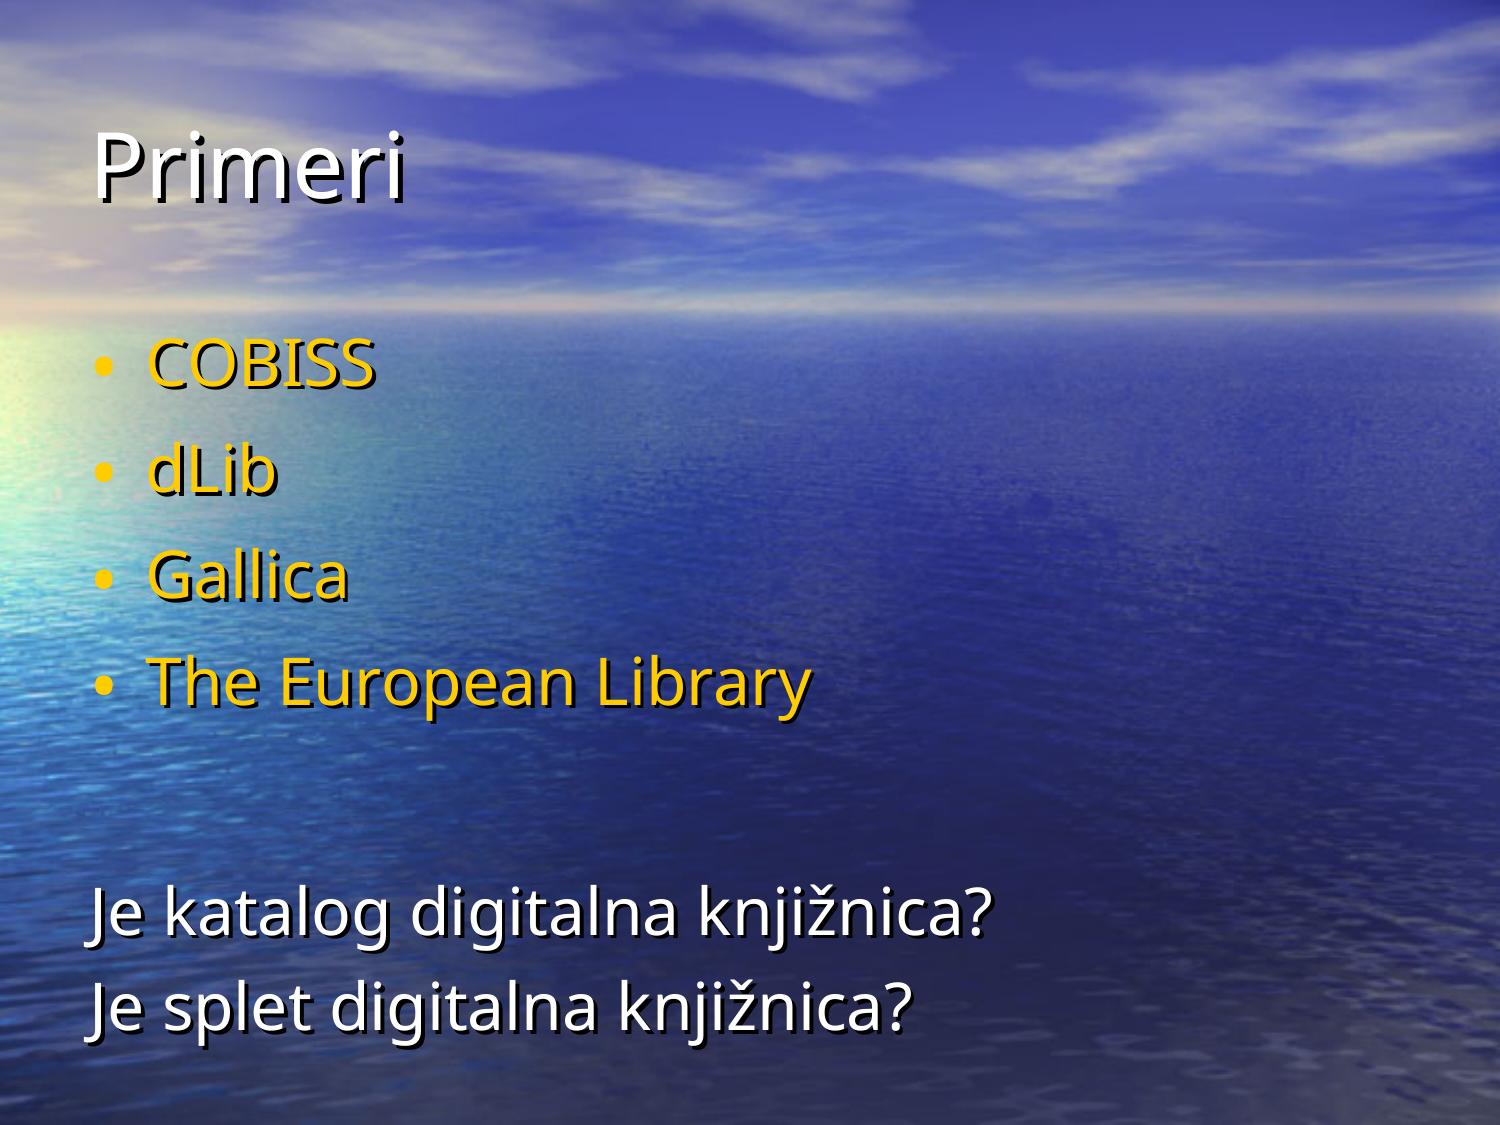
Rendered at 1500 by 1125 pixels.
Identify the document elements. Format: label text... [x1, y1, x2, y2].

list COBISS dLib Gallica The European Library Je katalog digitalna knjižnica? Je splet digitalna knjižnica? [75, 312, 1426, 1021]
picture [0, 0, 1500, 1125]
title Primeri [75, 47, 1426, 276]
